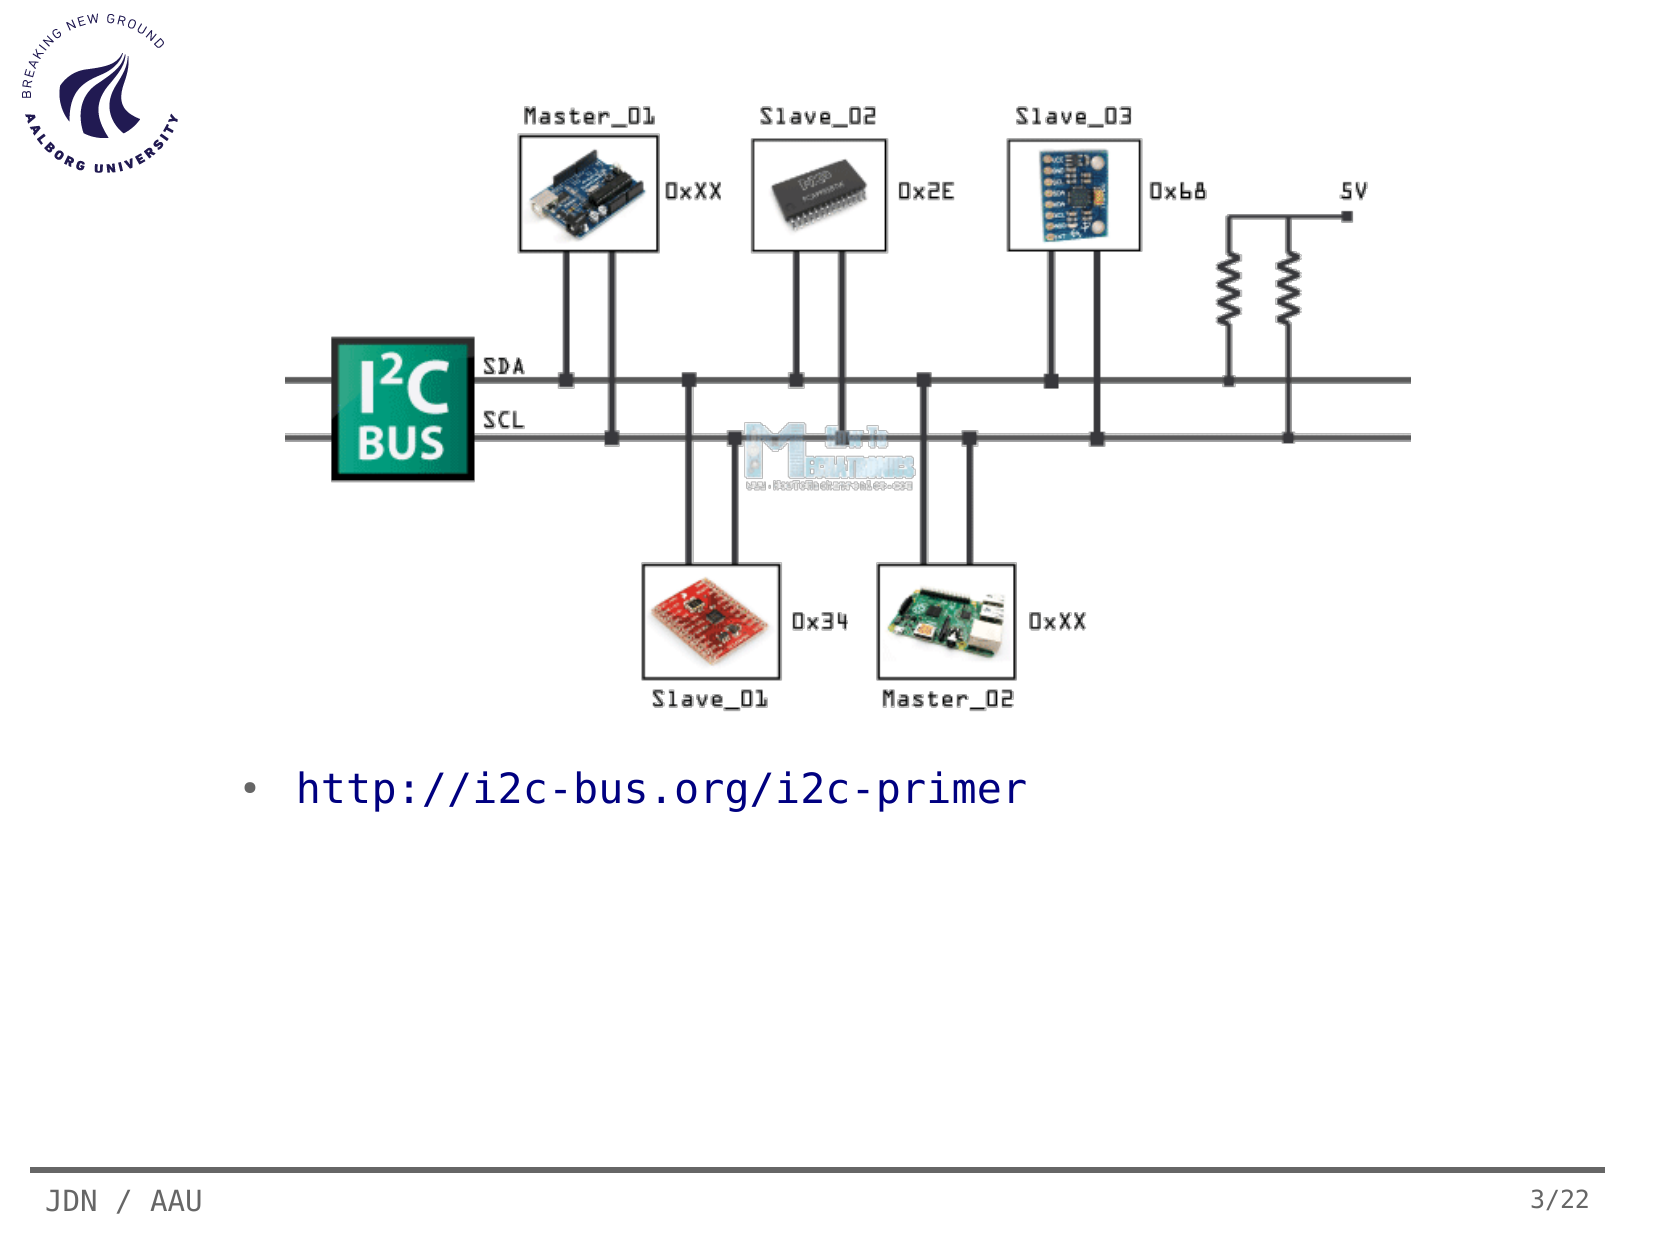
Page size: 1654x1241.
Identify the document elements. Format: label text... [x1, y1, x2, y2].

picture [285, 89, 1411, 724]
picture [22, 13, 178, 173]
list http://i2c-bus.org/i2c-primer [225, 765, 1571, 1010]
